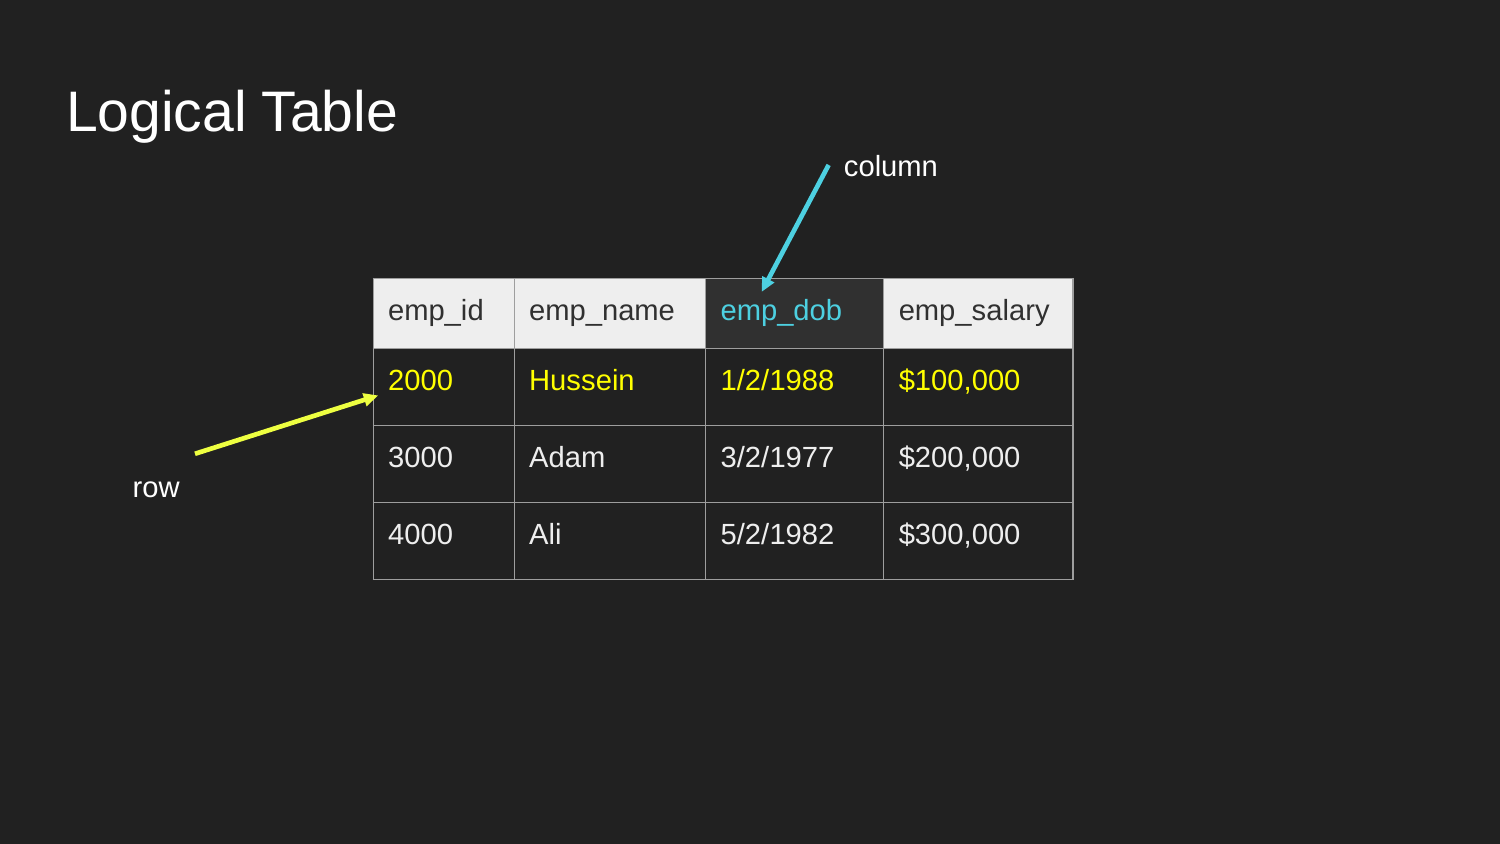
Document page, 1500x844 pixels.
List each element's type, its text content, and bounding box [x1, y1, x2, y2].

table_header emp_id [374, 279, 514, 348]
table_cell Hussein [515, 349, 705, 425]
text_box column [828, 132, 984, 198]
text_box row [117, 453, 273, 519]
table_cell $100,000 [884, 349, 1072, 425]
table_header emp_dob [706, 279, 883, 348]
table_cell 3000 [374, 426, 514, 502]
table_cell 3/2/1977 [706, 426, 883, 502]
table_cell Ali [515, 503, 705, 579]
table_header emp_salary [884, 279, 1072, 348]
table_cell Adam [515, 426, 705, 502]
table_header emp_name [515, 279, 705, 348]
table_cell 2000 [374, 349, 514, 425]
table_cell $200,000 [884, 426, 1072, 502]
title Logical Table [51, 64, 1449, 159]
table_cell 4000 [374, 503, 514, 579]
table_cell $300,000 [884, 503, 1072, 579]
list [51, 189, 1449, 750]
table_cell 5/2/1982 [706, 503, 883, 579]
table_cell 1/2/1988 [706, 349, 883, 425]
